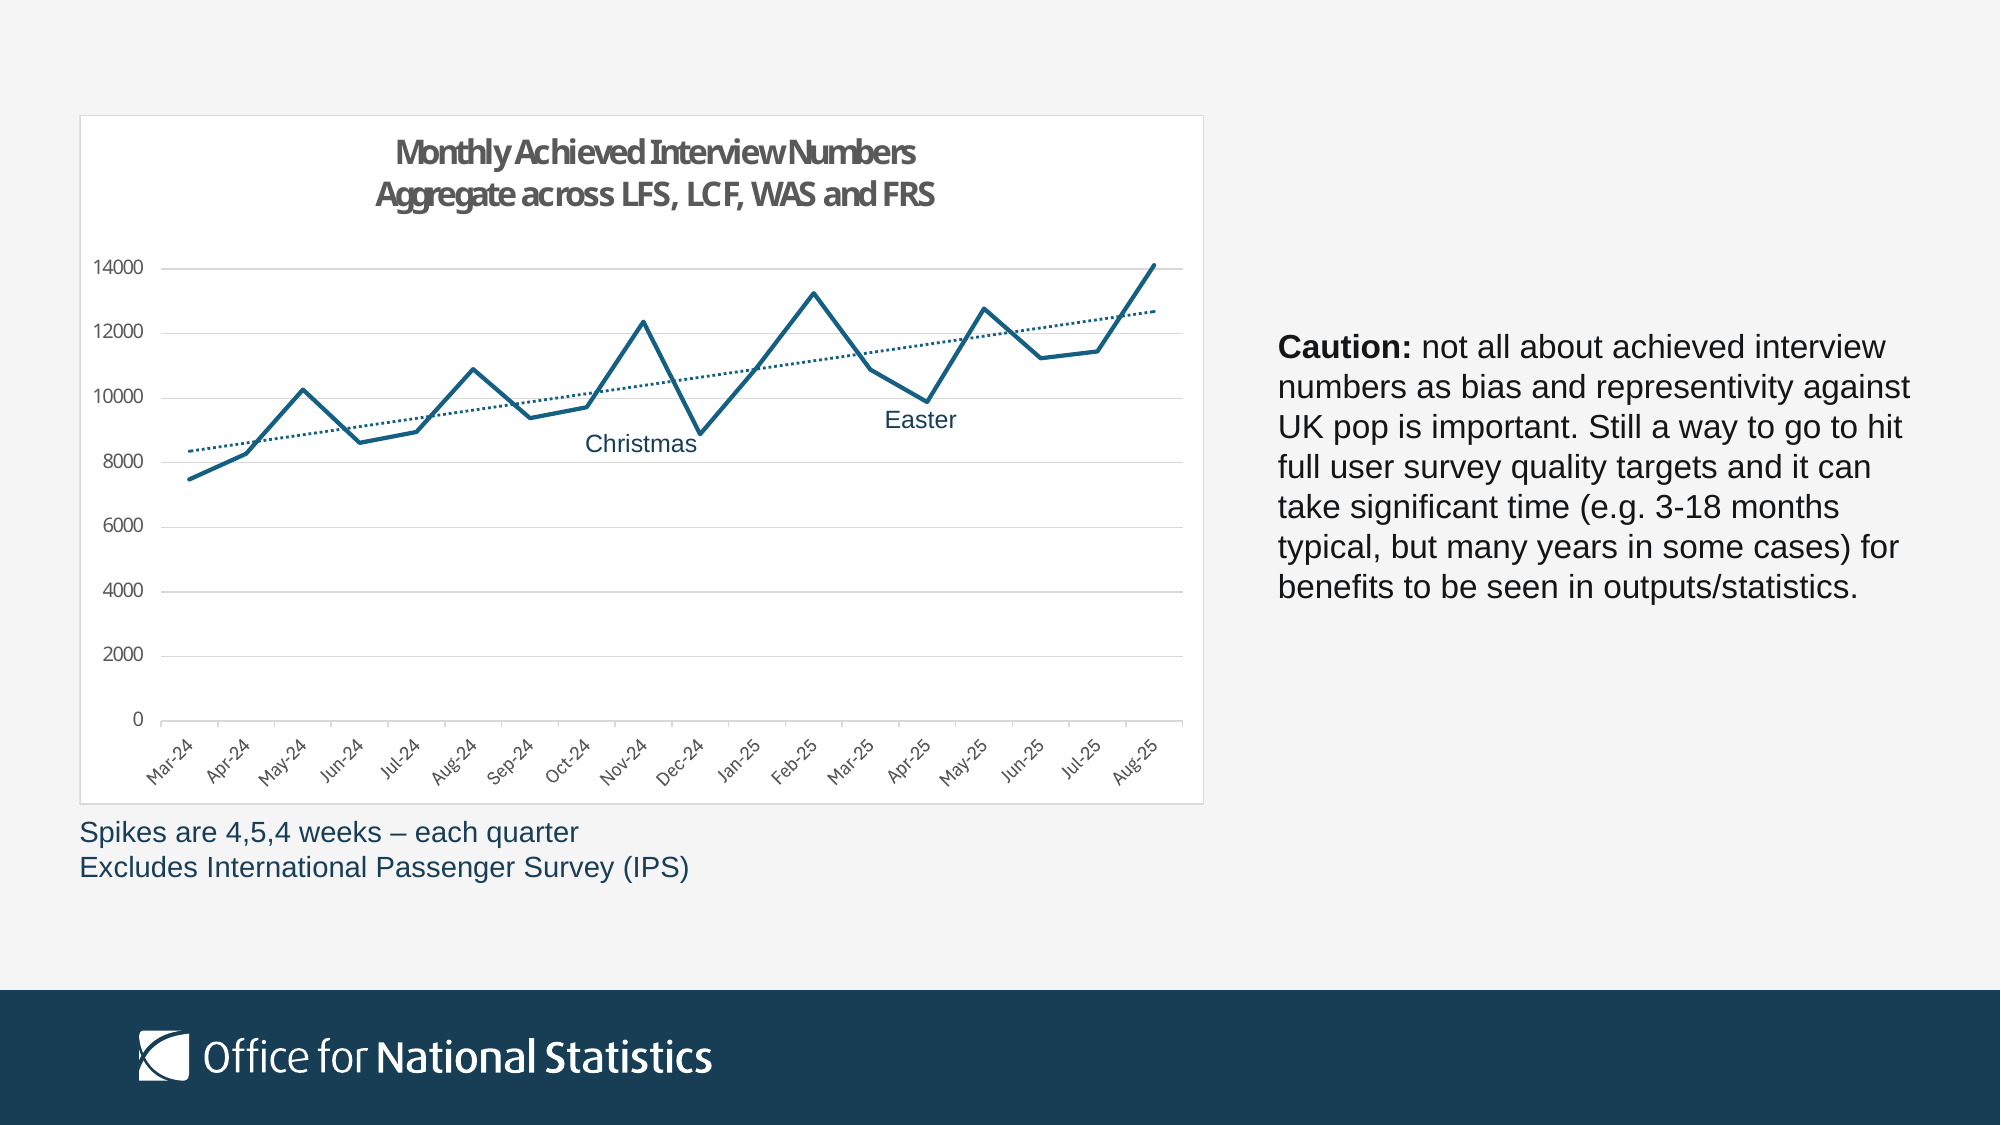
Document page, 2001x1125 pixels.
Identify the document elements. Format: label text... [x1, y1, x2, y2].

text_box Easter [884, 395, 1027, 441]
picture [79, 114, 1204, 805]
text_box Spikes are 4,5,4 weeks – each quarter Excludes International Passenger Survey (IPS) [79, 804, 714, 891]
text_box Christmas [584, 419, 714, 466]
text_box Caution: not all about achieved interview numbers as bias and representivity against UK pop is important. Still a way to go to hit full user survey quality targets and it can take significant time (e.g. 3-18 months typical, but many years in some cases) for benefits to be seen in outputs/statistics. [1277, 314, 1927, 613]
